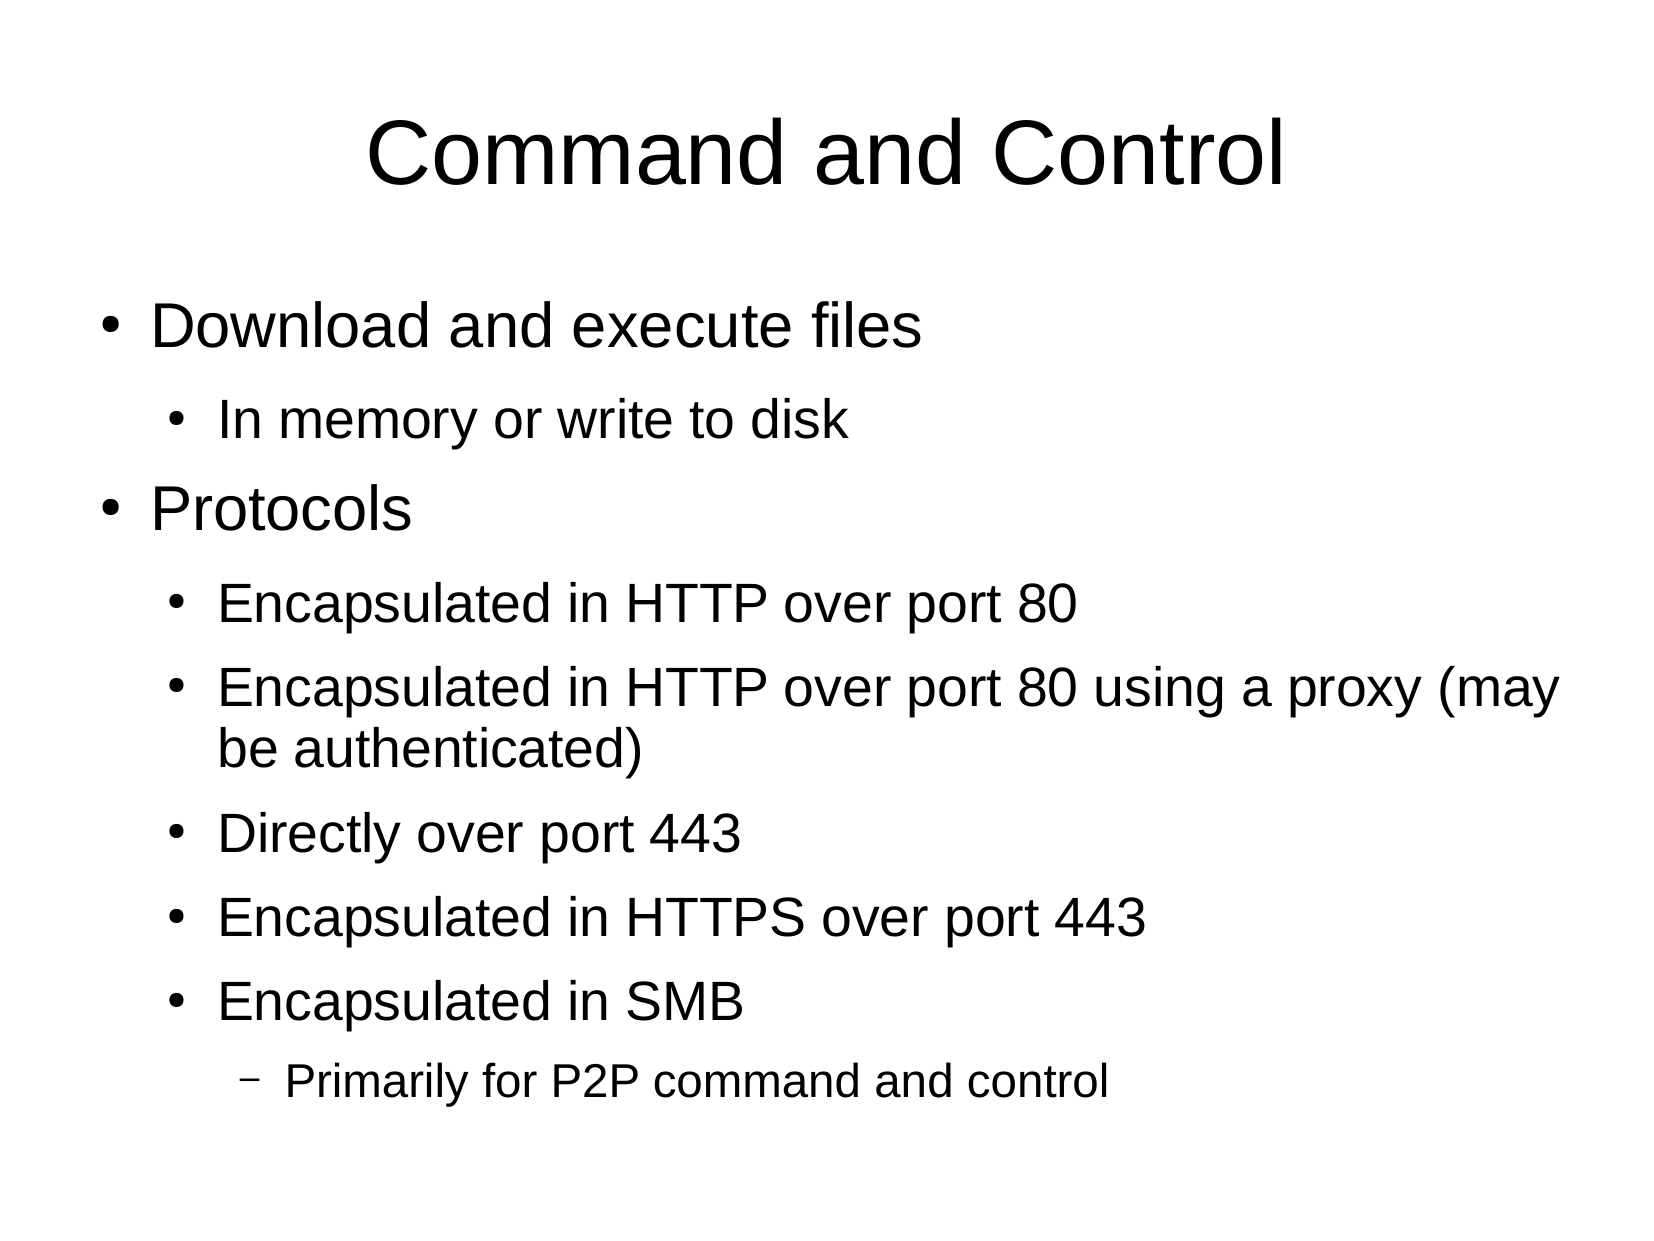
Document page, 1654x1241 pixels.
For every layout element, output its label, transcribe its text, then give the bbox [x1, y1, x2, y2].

list Download and execute files In memory or write to disk Protocols Encapsulated in HTTP over port 80 Encapsulated in HTTP over port 80 using a proxy (may be authenticated) Directly over port 443 Encapsulated in HTTPS over port 443 Encapsulated in SMB Primarily for P2P command and control [82, 290, 1571, 1109]
title Command and Control [82, 49, 1571, 257]
